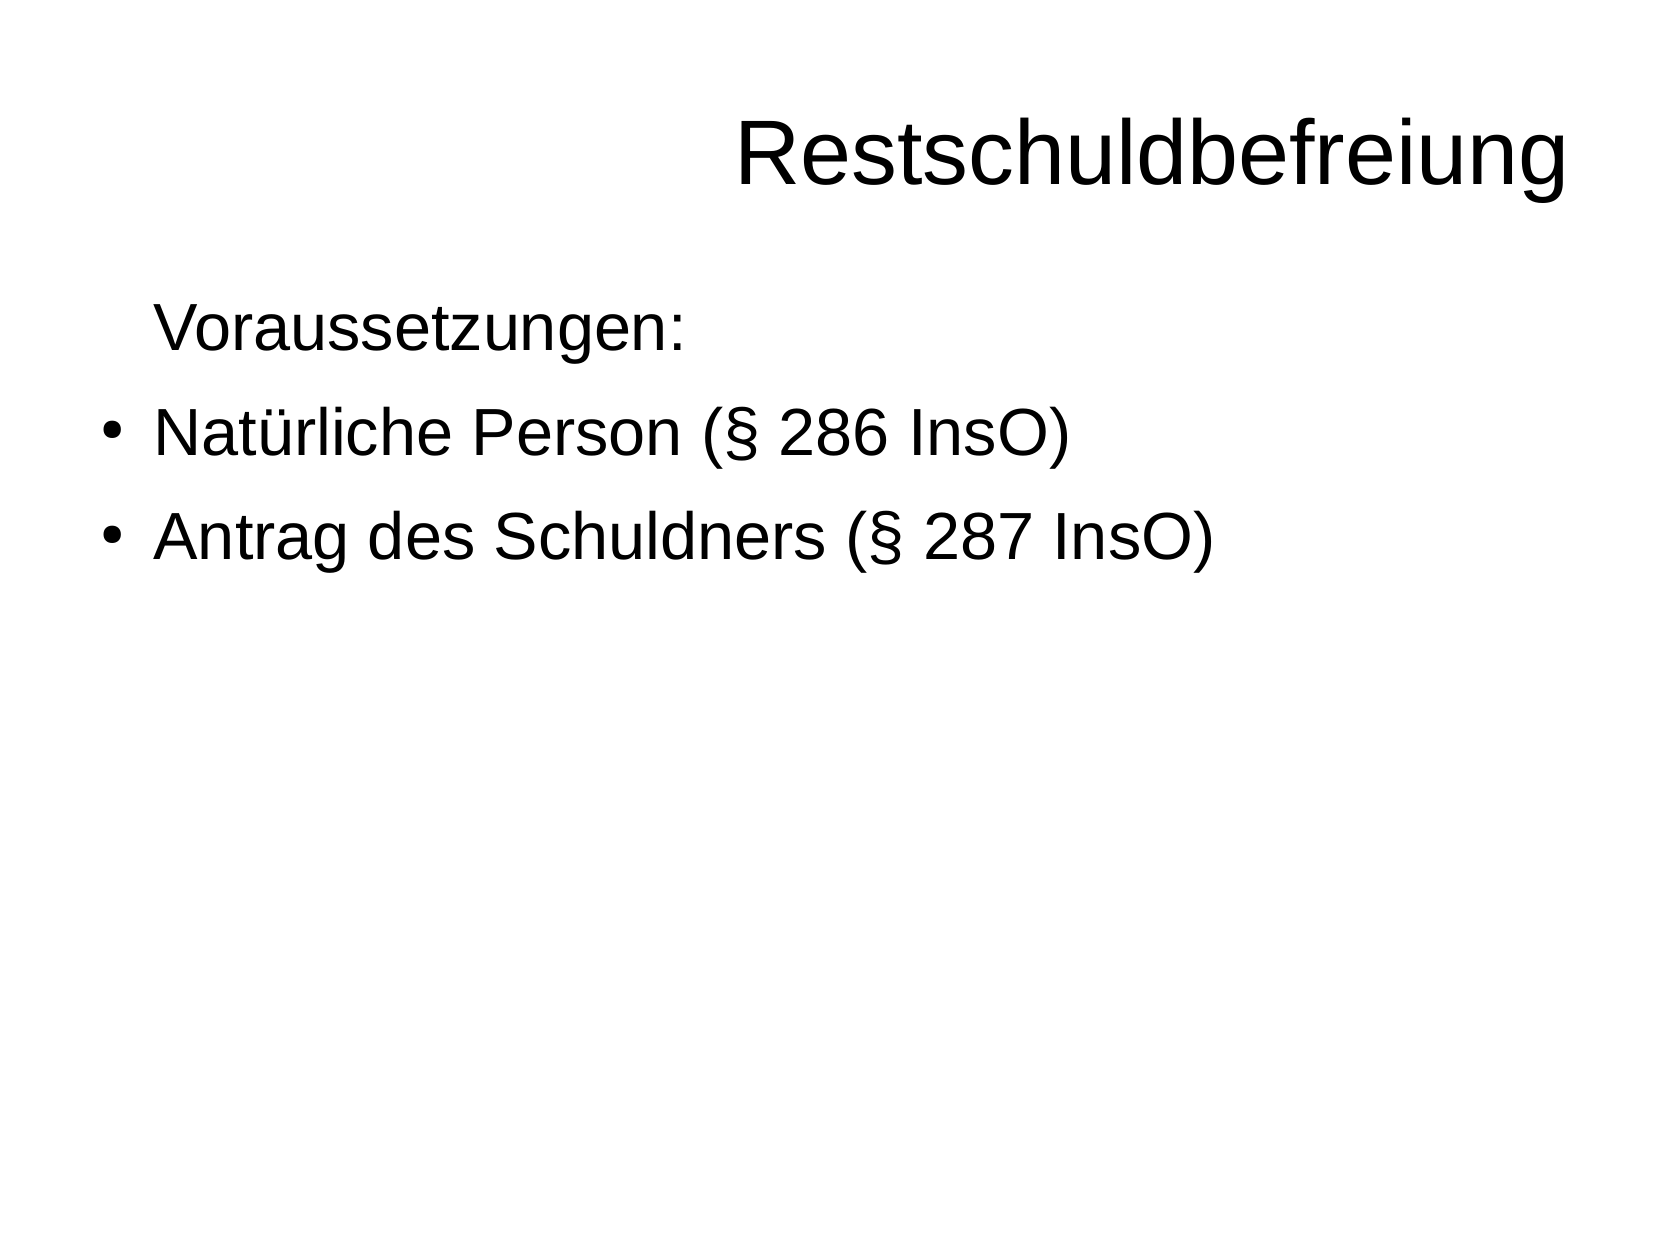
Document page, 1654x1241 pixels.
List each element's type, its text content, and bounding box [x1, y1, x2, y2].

title Restschuldbefreiung [82, 49, 1571, 257]
list Voraussetzungen: Natürliche Person (§ 286 InsO) Antrag des Schuldners (§ 287 InsO) [82, 290, 1571, 1109]
